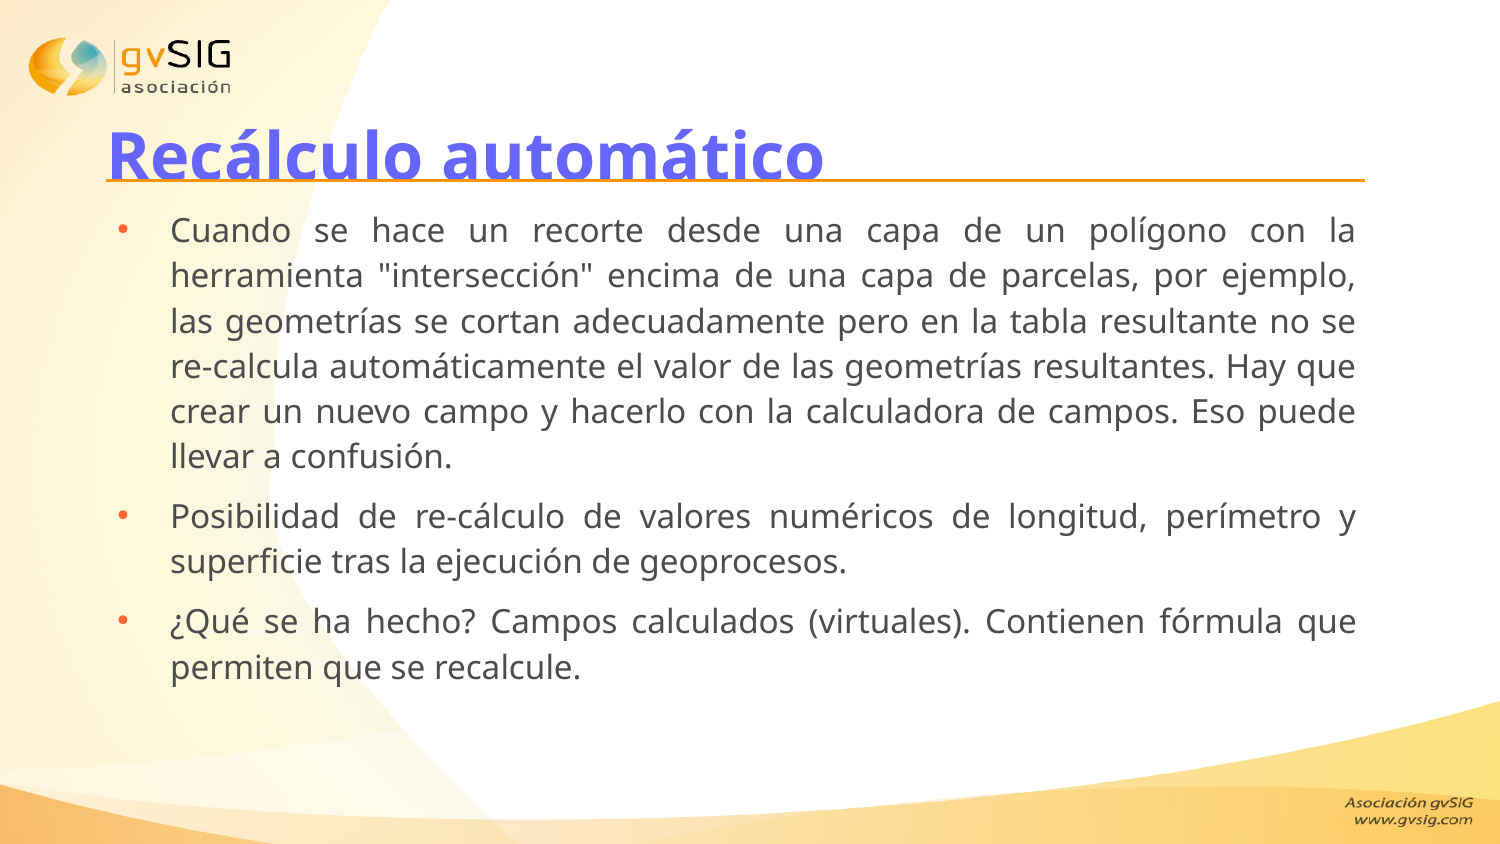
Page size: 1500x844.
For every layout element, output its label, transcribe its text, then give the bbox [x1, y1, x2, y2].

title Recálculo automático [106, 115, 1457, 193]
list Cuando se hace un recorte desde una capa de un polígono con la herramienta "intersección" encima de una capa de parcelas, por ejemplo, las geometrías se cortan adecuadamente pero en la tabla resultante no se re-calcula automáticamente el valor de las geometrías resultantes. Hay que crear un nuevo campo y hacerlo con la calculadora de campos. Eso puede llevar a confusión. Posibilidad de re-cálculo de valores numéricos de longitud, perímetro y superficie tras la ejecución de geoprocesos. ¿Qué se ha hecho? Campos calculados (virtuales). Contienen fórmula que permiten que se recalcule. [99, 129, 1359, 770]
picture [0, 0, 1500, 844]
